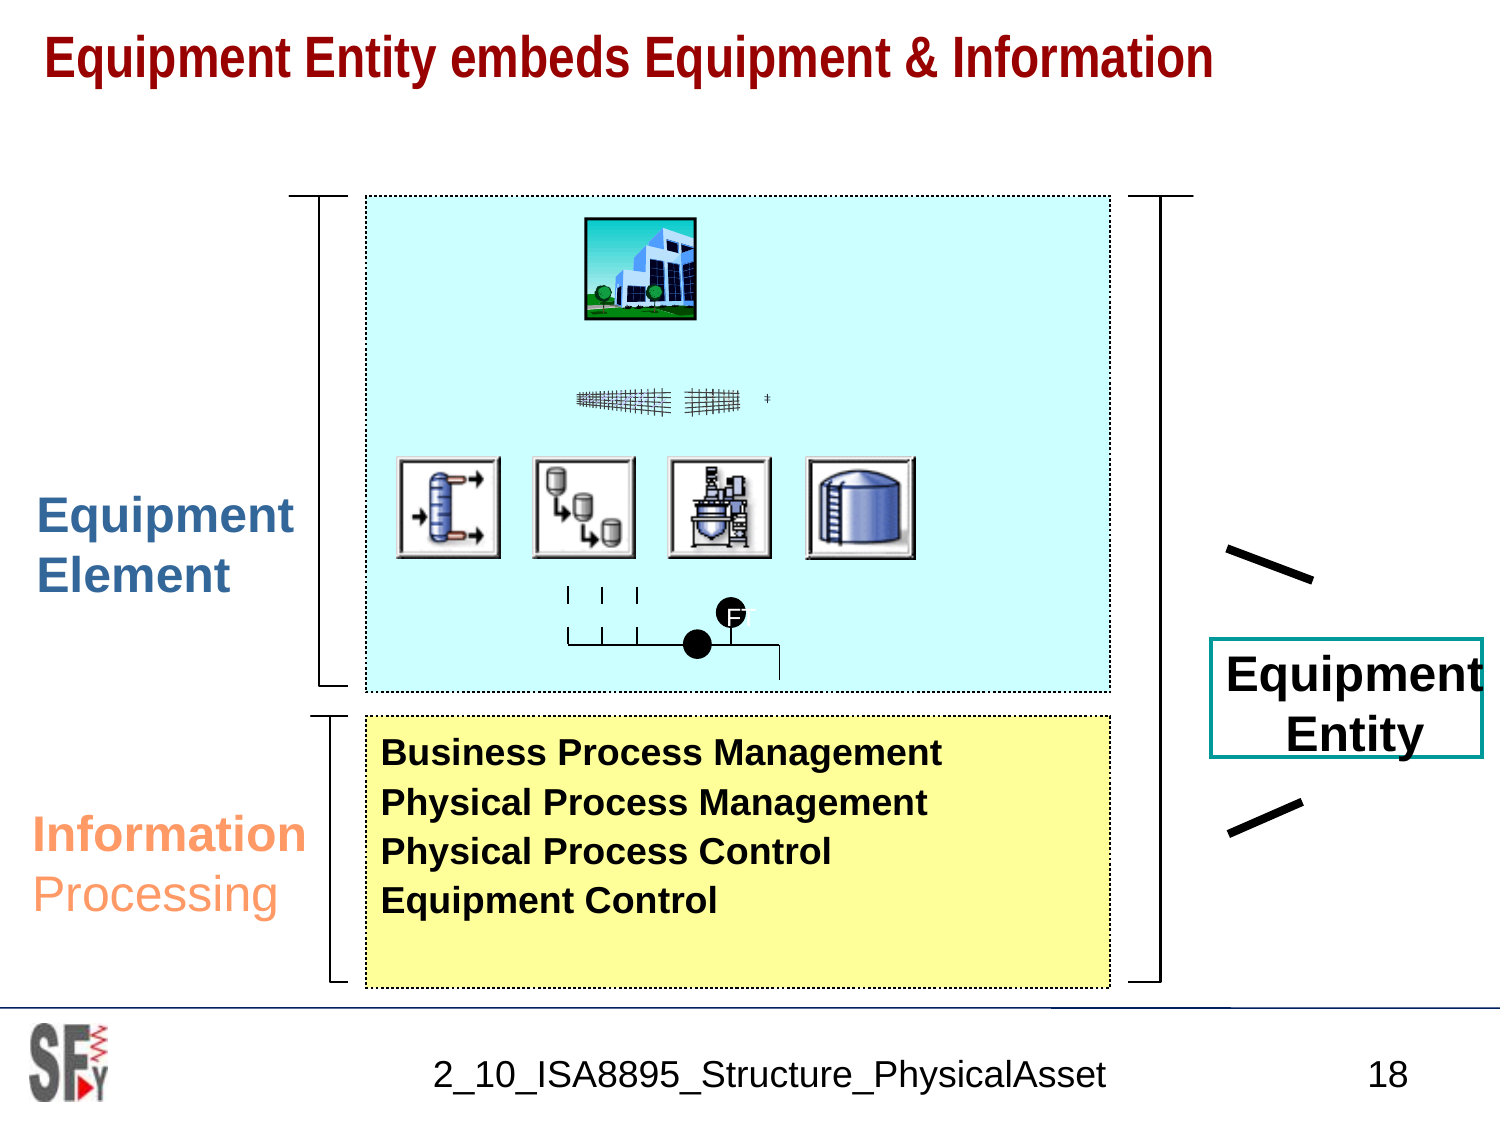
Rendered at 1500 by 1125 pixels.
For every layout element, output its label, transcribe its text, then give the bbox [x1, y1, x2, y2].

text_box FT [716, 597, 746, 628]
picture [532, 456, 636, 559]
picture [667, 456, 772, 559]
text_box Equipment Entity [1210, 638, 1483, 758]
text_box Equipment Element [21, 474, 310, 610]
footer 2_10_ISA8895_Structure_PhysicalAsset [417, 1034, 1352, 1103]
picture [29, 1023, 108, 1102]
picture [584, 217, 697, 321]
slide_number <numéro> [1352, 1034, 1490, 1103]
picture [396, 456, 501, 559]
title Equipment Entity embeds Equipment & Information [29, 12, 1471, 138]
text_box Business Process Management Physical Process Management Physical Process Control Equipment Control [365, 716, 1111, 988]
text_box [365, 196, 1111, 693]
text_box Information Processing [17, 794, 323, 930]
picture [805, 456, 916, 560]
